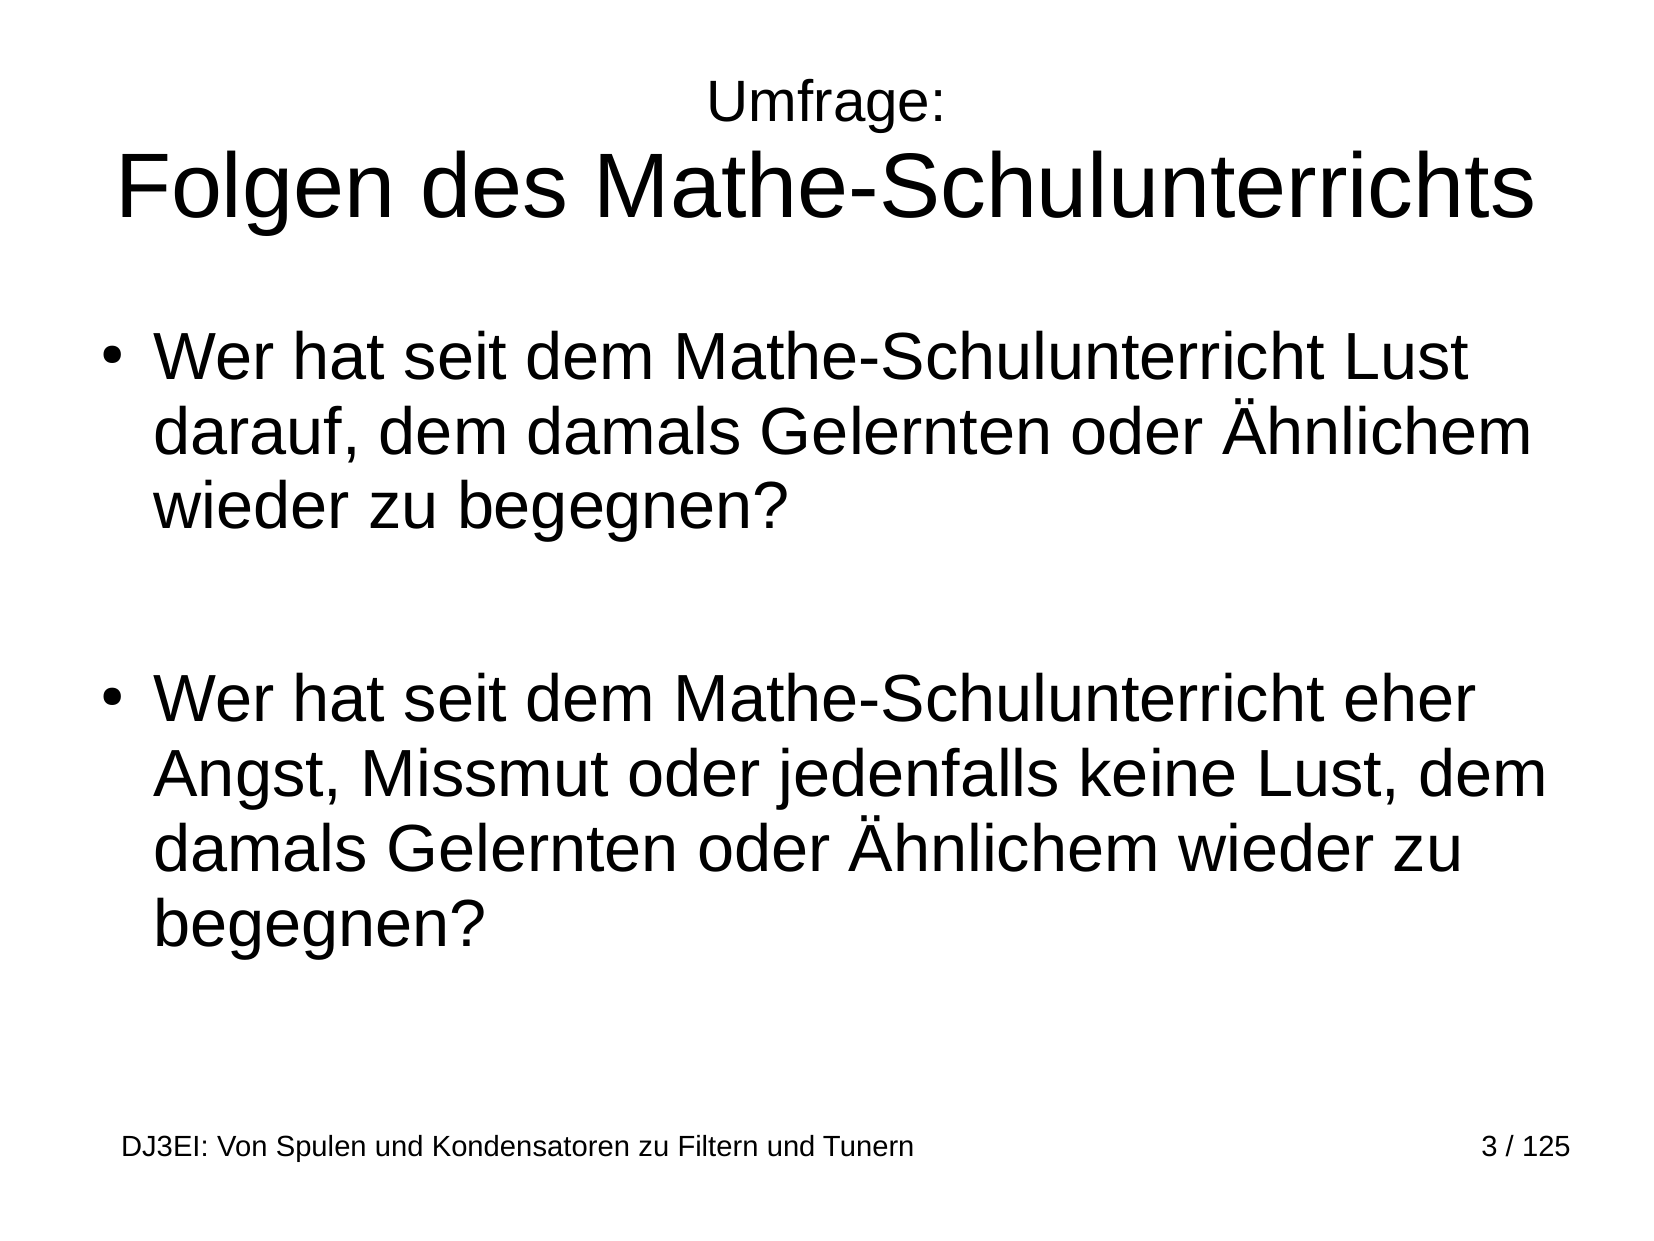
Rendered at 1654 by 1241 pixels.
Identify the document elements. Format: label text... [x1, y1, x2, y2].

list Wer hat seit dem Mathe-Schulunterricht Lust darauf, dem damals Gelernten oder Ähnlichem wieder zu begegnen? Wer hat seit dem Mathe-Schulunterricht eher Angst, Missmut oder jedenfalls keine Lust, dem damals Gelernten oder Ähnlichem wieder zu begegnen? [82, 318, 1571, 1040]
title Umfrage: Folgen des Mathe-Schulunterrichts [82, 49, 1571, 257]
